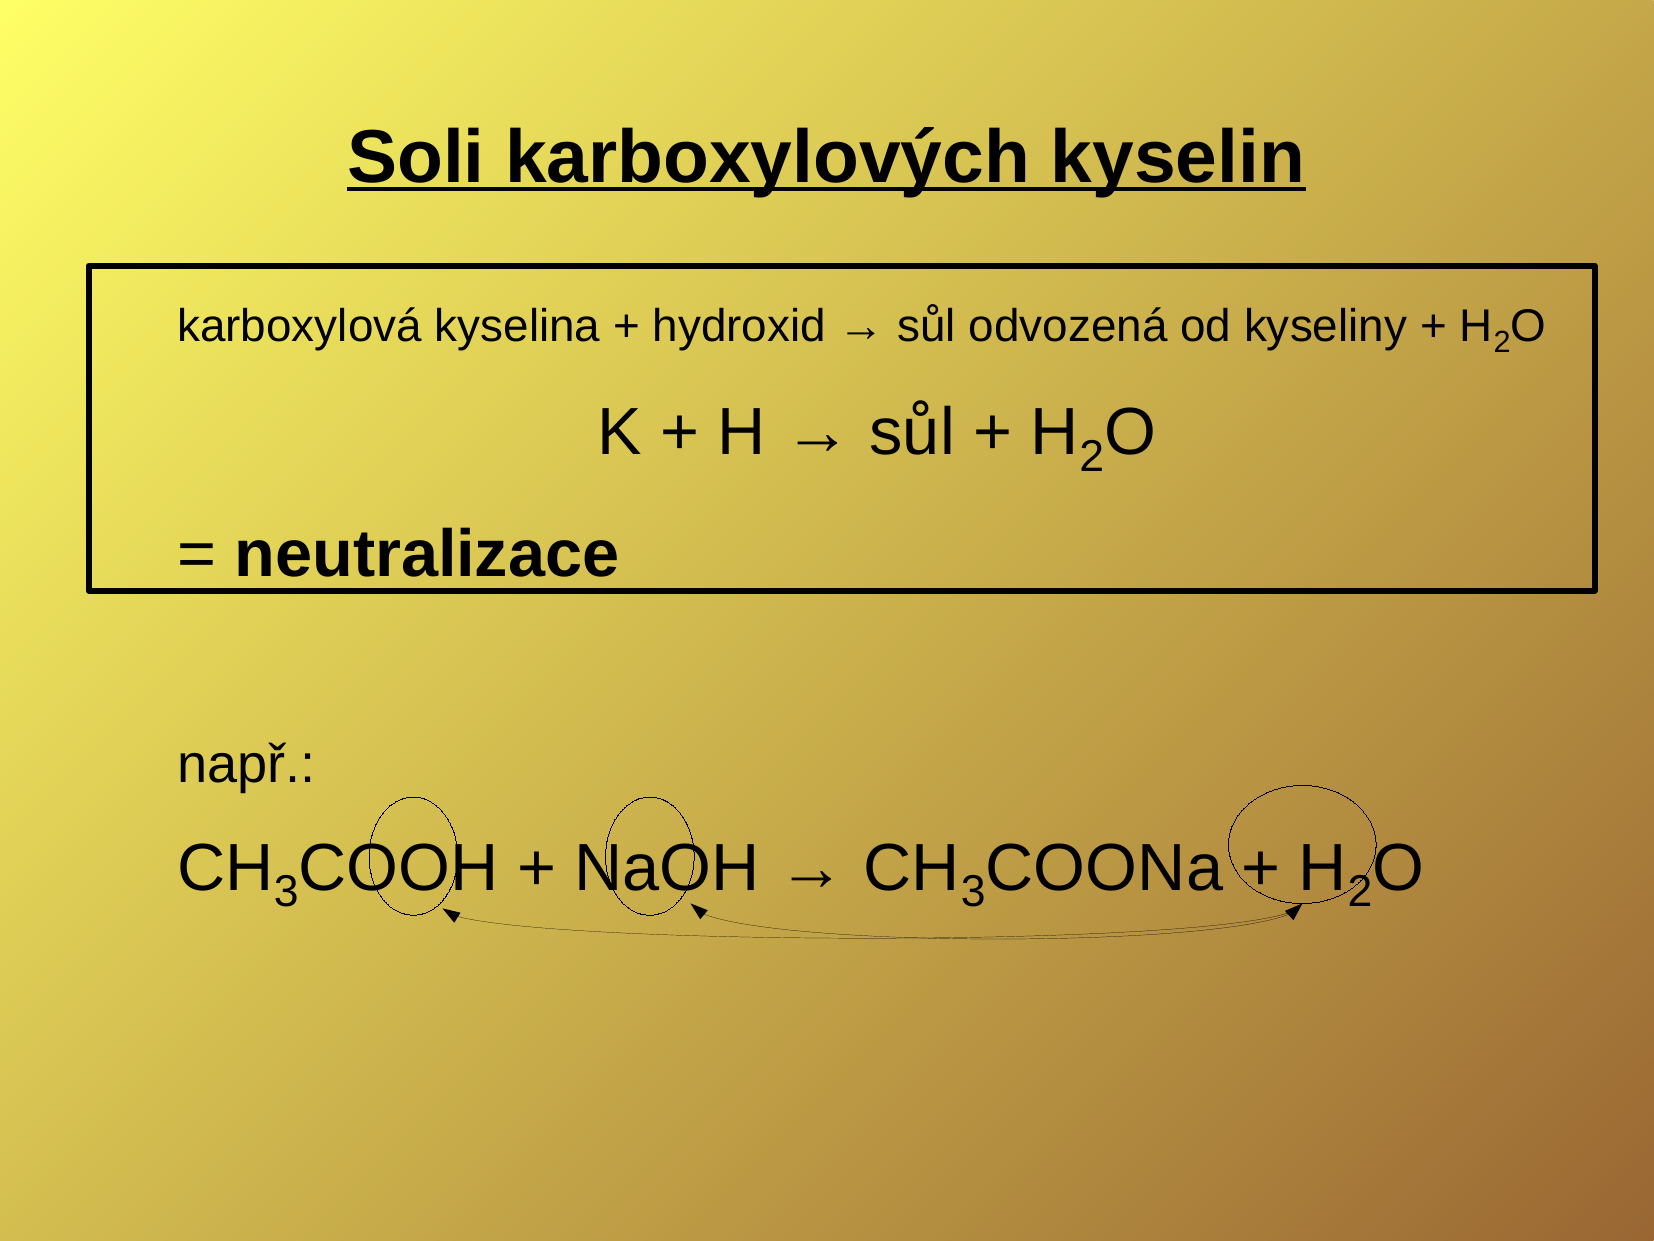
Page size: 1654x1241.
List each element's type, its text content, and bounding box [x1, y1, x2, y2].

list karboxylová kyselina + hydroxid → sůl odvozená od kyseliny + H2O K + H → sůl + H2O = neutralizace např.: CH3COOH + NaOH → CH3COONa + H2O [88, 594, 1577, 1114]
title Soli karboxylových kyselin [82, 49, 1571, 257]
list karboxylová kyselina + hydroxid → sůl odvozená od kyseliny + H2O K + H → sůl + H2O = neutralizace např.: CH3COOH + NaOH → CH3COONa + H2O [92, 295, 1577, 588]
